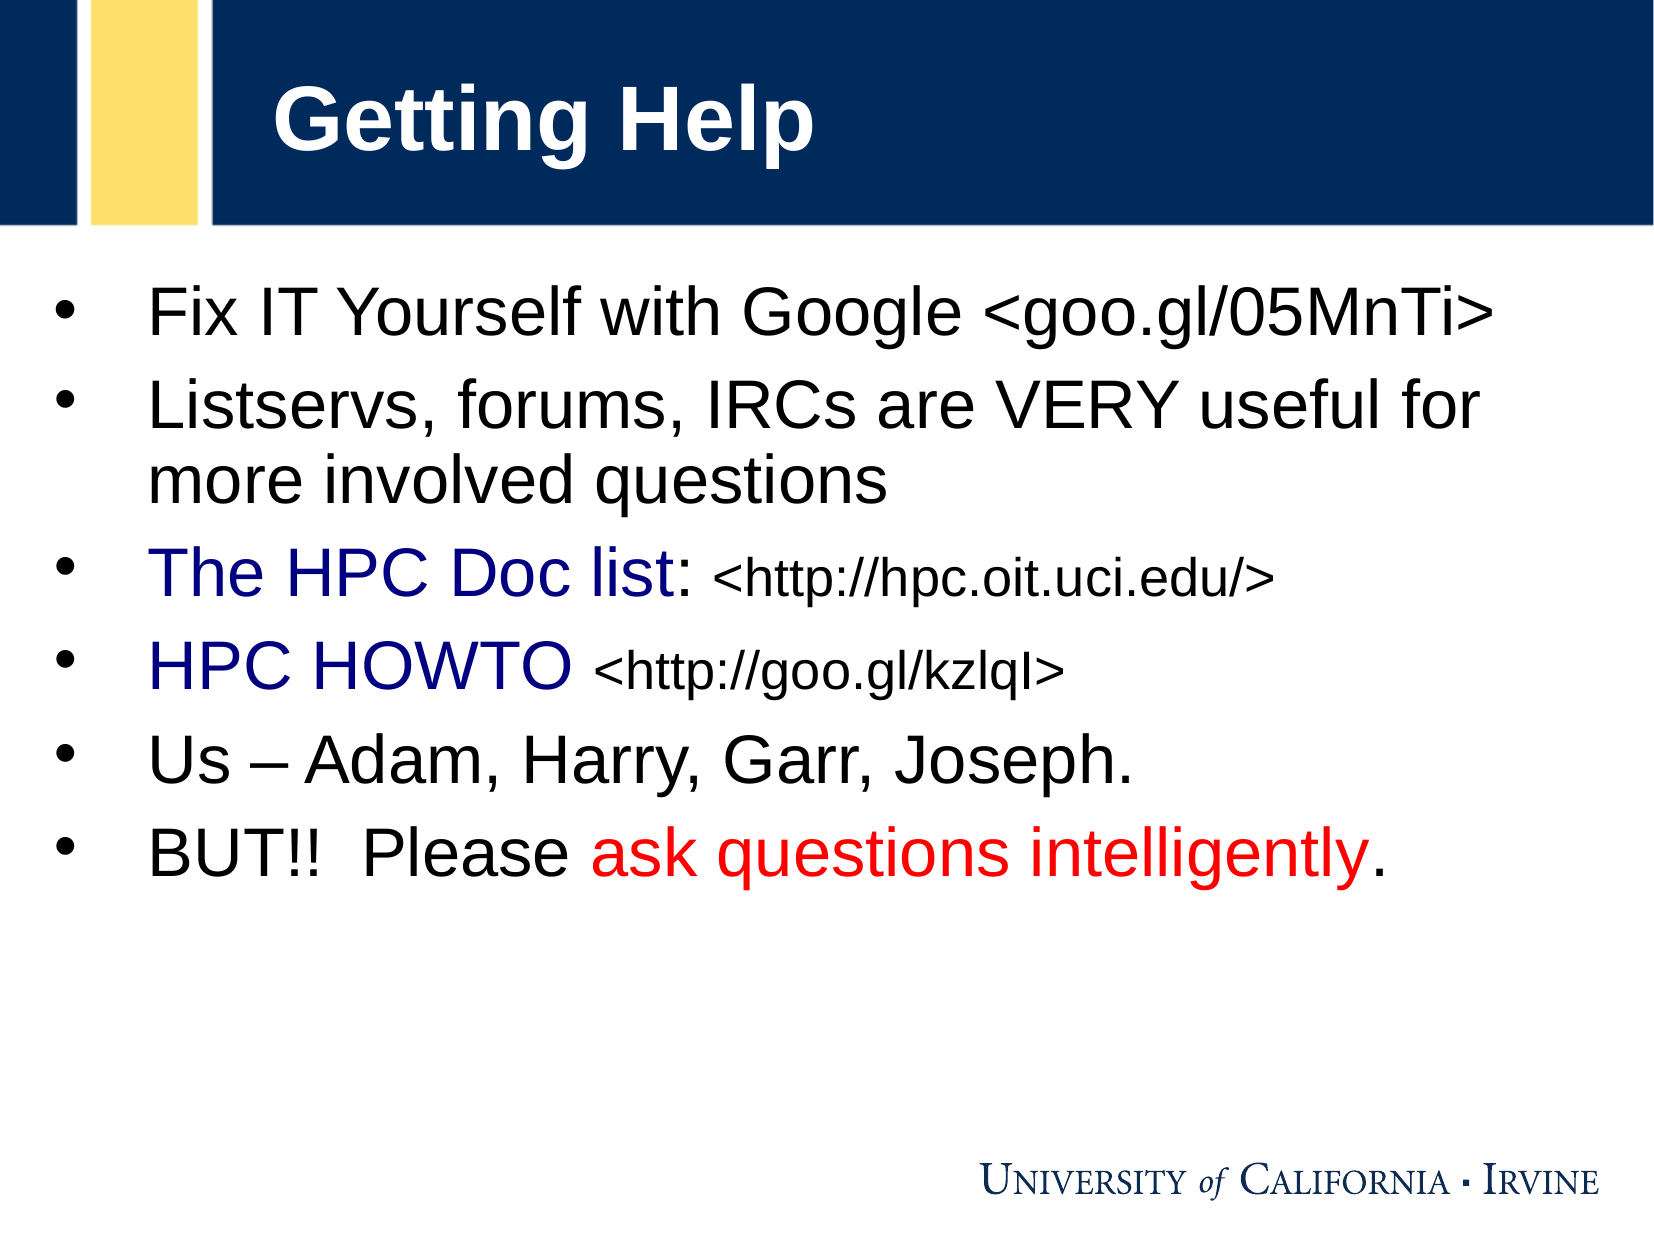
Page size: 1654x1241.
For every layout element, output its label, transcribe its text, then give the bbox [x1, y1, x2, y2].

title Getting Help [257, 0, 1654, 228]
picture [0, 0, 1654, 1241]
subtitle Fix IT Yourself with Google <goo.gl/05MnTi> Listservs, forums, IRCs are VERY useful for more involved questions The HPC Doc list: <http://hpc.oit.uci.edu/> HPC HOWTO <http://goo.gl/kzlqI> Us – Adam, Harry, Garr, Joseph. BUT!! Please ask questions intelligently. [39, 268, 1615, 1130]
